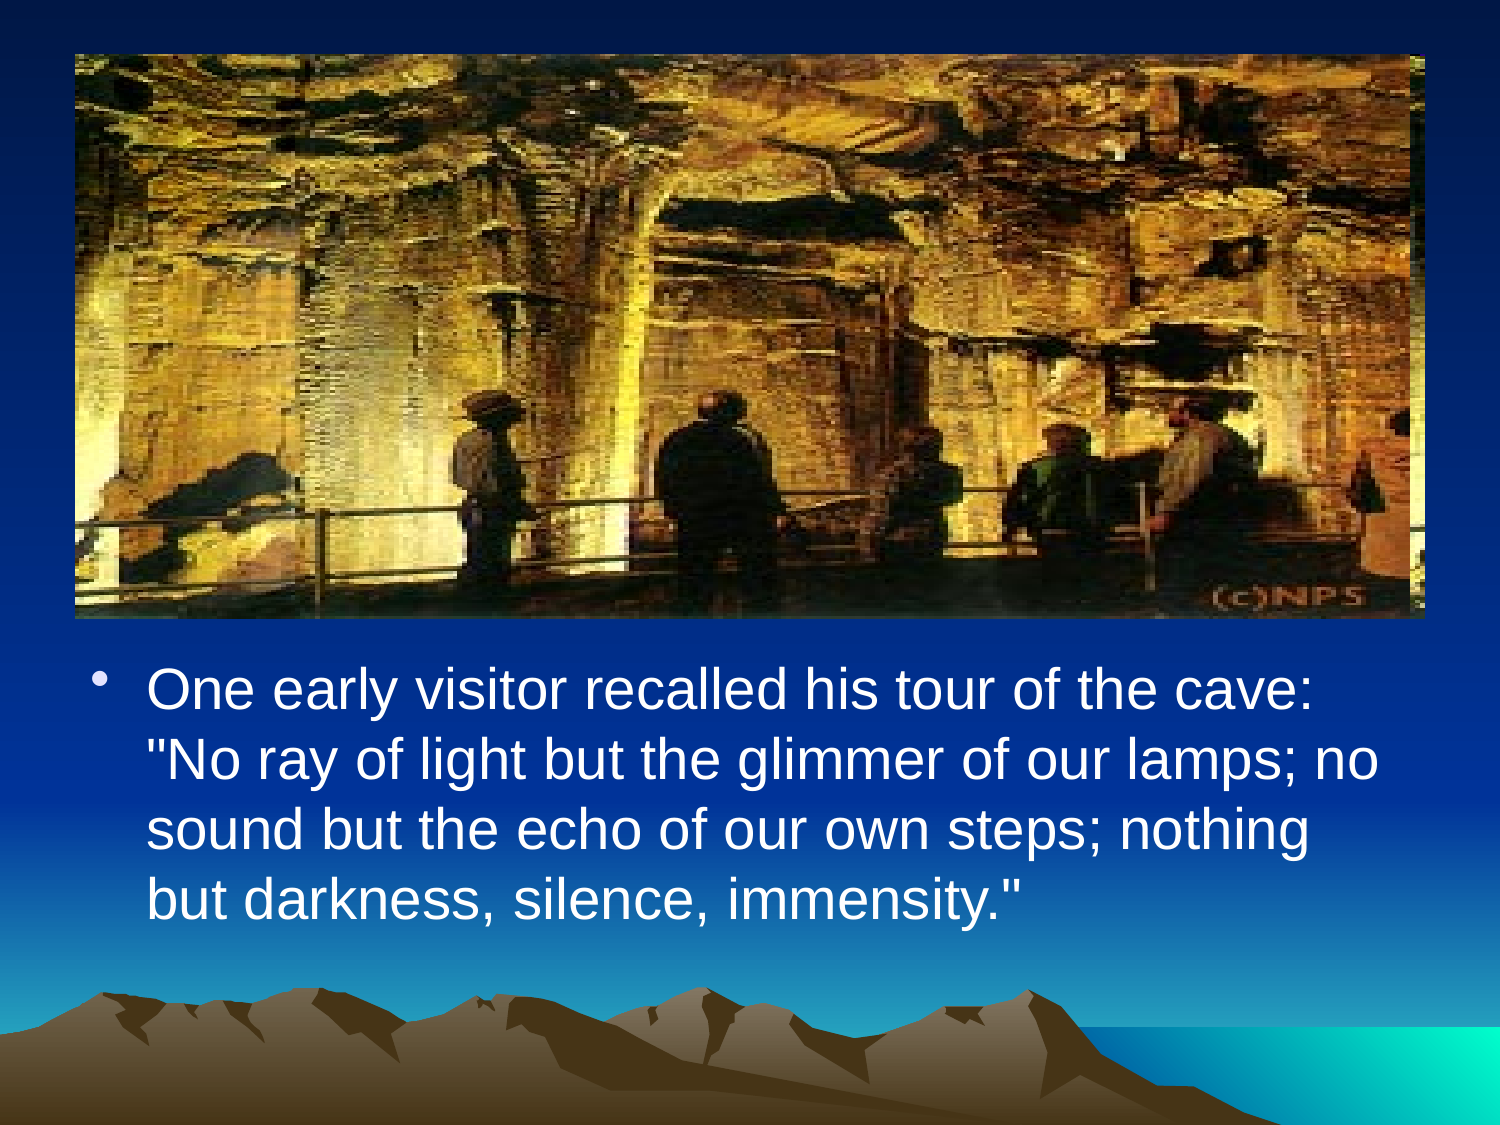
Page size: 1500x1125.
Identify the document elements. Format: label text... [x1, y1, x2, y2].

list One early visitor recalled his tour of the cave: "No ray of light but the glimmer of our lamps; no sound but the echo of our own steps; nothing but darkness, silence, immensity." [75, 643, 1425, 1000]
picture [75, 54, 1425, 619]
